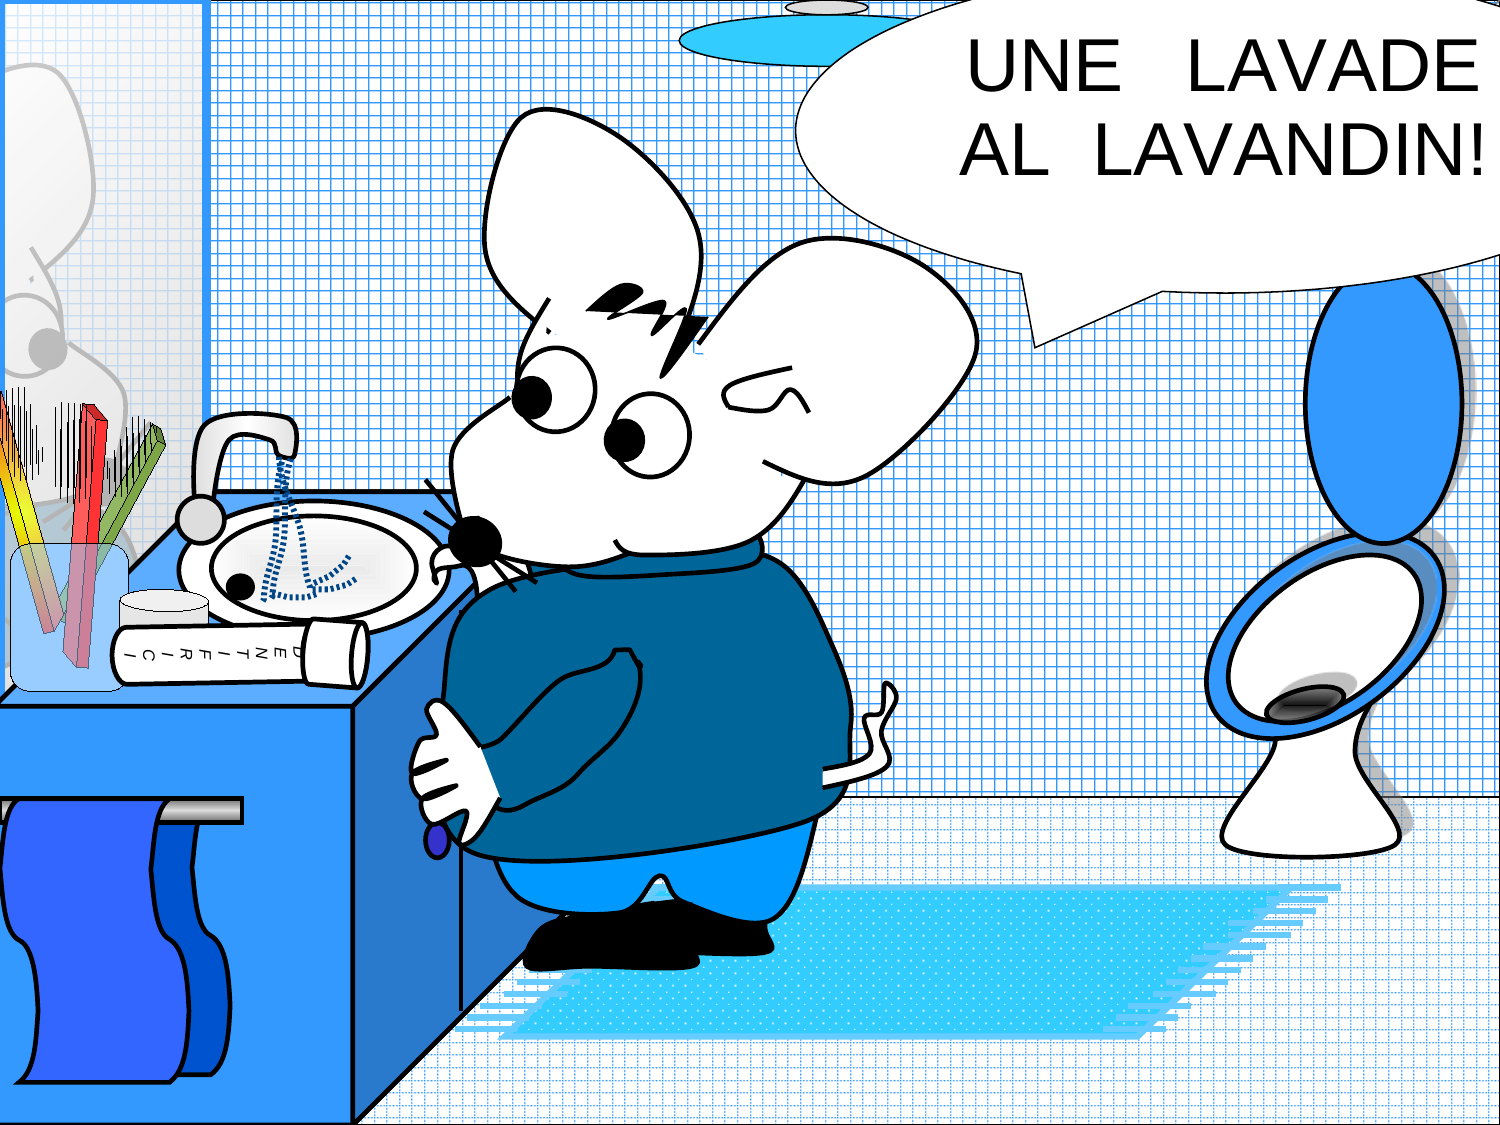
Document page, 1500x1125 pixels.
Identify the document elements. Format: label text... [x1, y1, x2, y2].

text_box [1482, 0, 1497, 4]
text_box D E N T I F R I C I [112, 624, 308, 685]
text_box [0, 0, 1500, 1125]
text_box UNE LAVADE AL LAVANDIN! [795, 0, 1500, 348]
